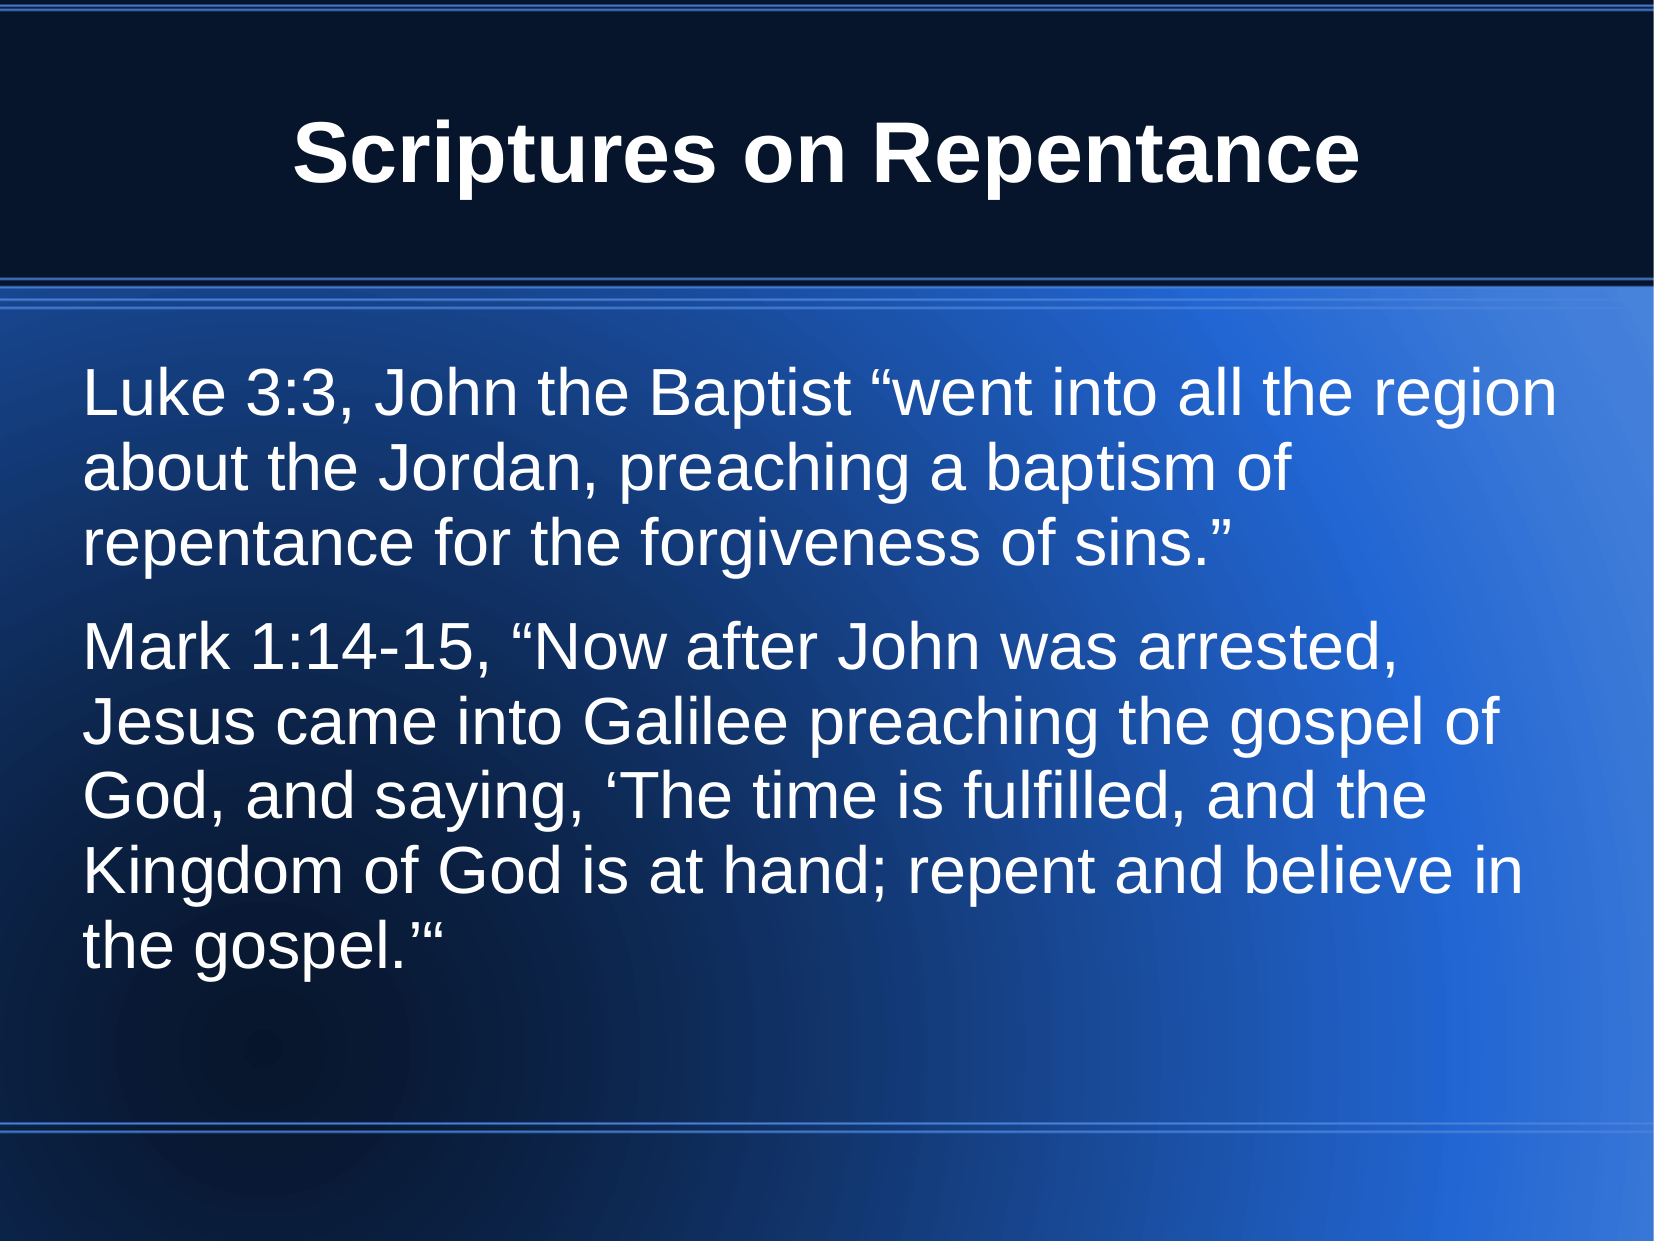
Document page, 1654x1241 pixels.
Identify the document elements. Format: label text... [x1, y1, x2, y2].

picture [0, 0, 1654, 1241]
list Luke 3:3, John the Baptist “went into all the region about the Jordan, preaching a baptism of repentance for the forgiveness of sins.” Mark 1:14-15, “Now after John was arrested, Jesus came into Galilee preaching the gospel of God, and saying, ‘The time is fulfilled, and the Kingdom of God is at hand; repent and believe in the gospel.’“ [82, 355, 1571, 1088]
title Scriptures on Repentance [82, 49, 1571, 257]
